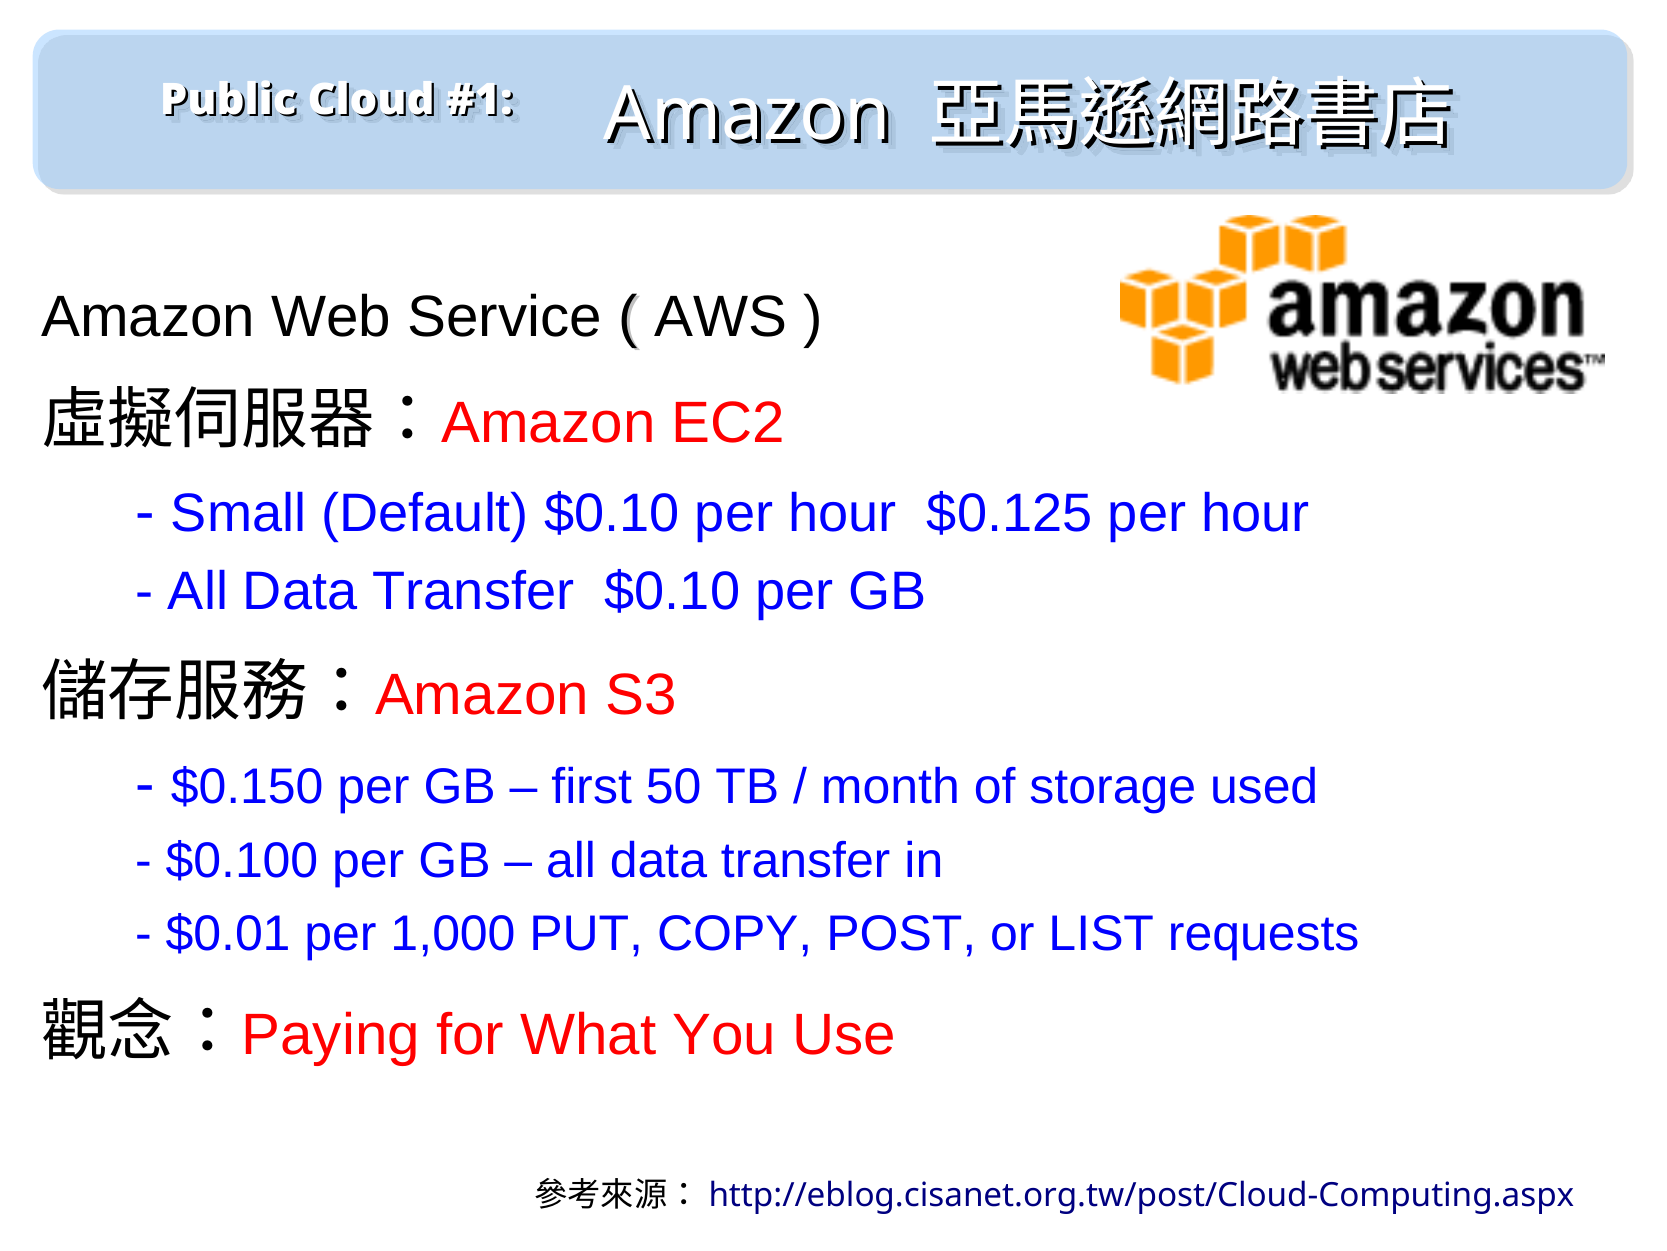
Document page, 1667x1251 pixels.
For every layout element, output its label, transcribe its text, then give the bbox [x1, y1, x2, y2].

text_box Public Cloud #1: Amazon 亞馬遜網路書店 [32, 29, 1628, 190]
list Amazon Web Service ( AWS ) 虛擬伺服器：Amazon EC2 - Small (Default) $0.10 per hour $0.125 per hour - All Data Transfer $0.10 per GB 儲存服務：Amazon S3 - $0.150 per GB – first 50 TB / month of storage used - $0.100 per GB – all data transfer in - $0.01 per 1,000 PUT, COPY, POST, or LIST requests 觀念：Paying for What You Use [41, 283, 1607, 1105]
text_box 參考來源：http://eblog.cisanet.org.tw/post/Cloud-Computing.aspx [519, 1165, 1654, 1241]
picture [1120, 215, 1605, 283]
